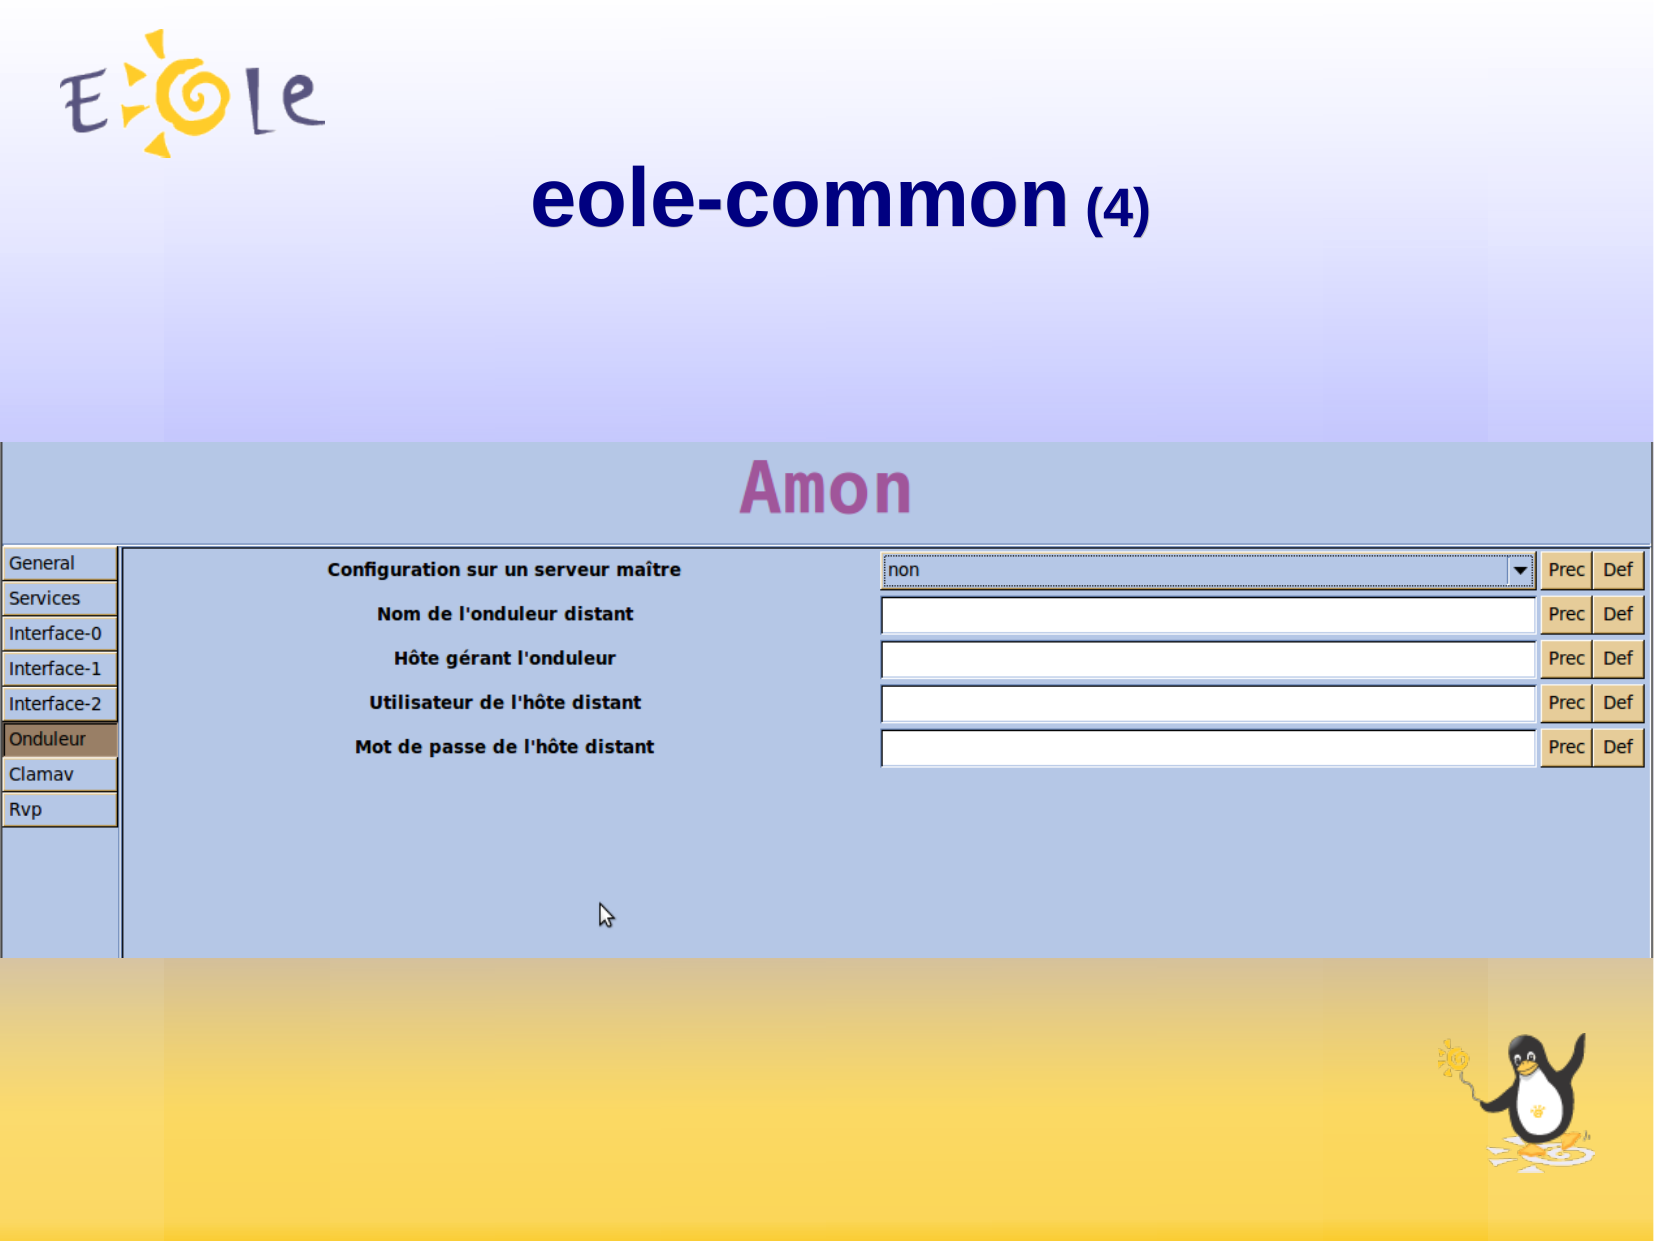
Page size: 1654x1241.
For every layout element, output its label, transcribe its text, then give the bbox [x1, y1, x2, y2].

text_box eole-common (4) [515, 143, 1206, 266]
picture [0, 0, 1654, 1241]
